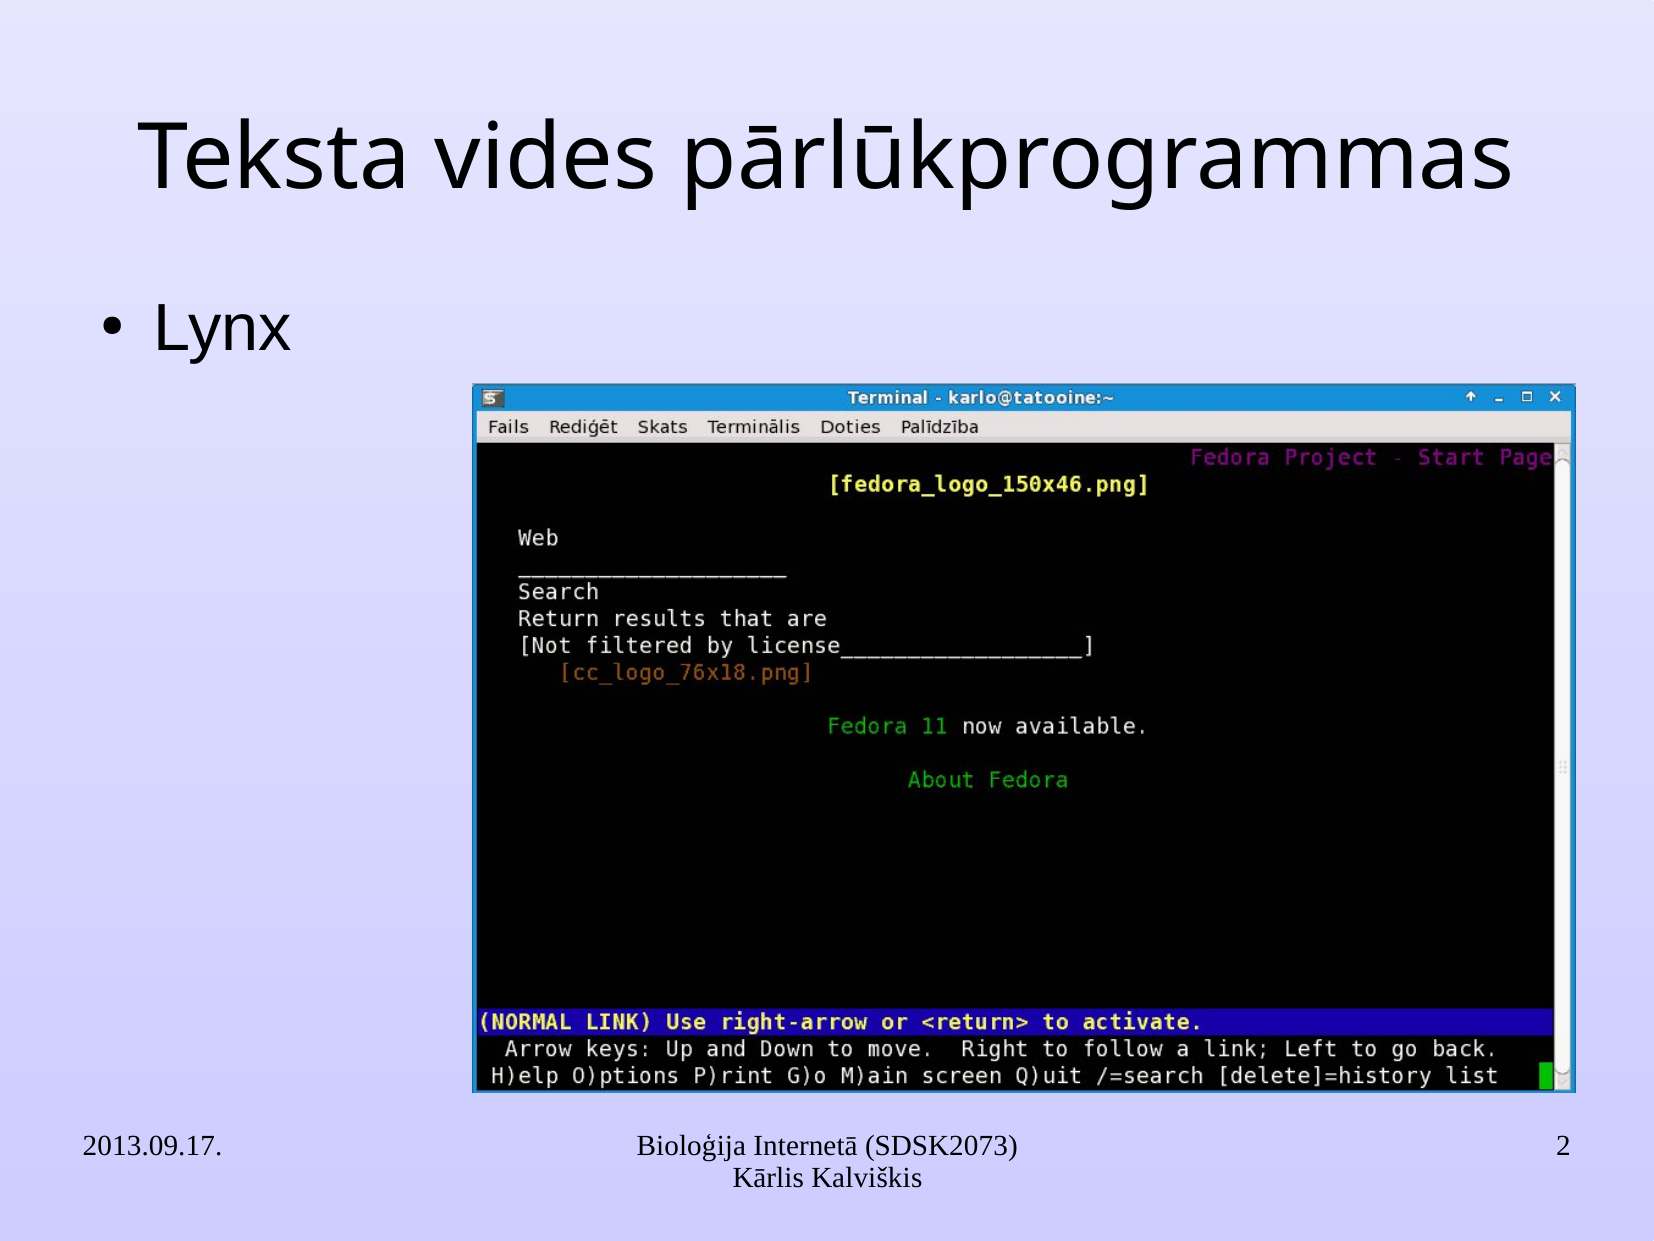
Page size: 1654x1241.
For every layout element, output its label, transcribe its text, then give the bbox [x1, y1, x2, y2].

picture [472, 383, 1576, 1093]
title Teksta vides pārlūkprogrammas [82, 56, 1571, 250]
list Lynx [82, 290, 1571, 1094]
